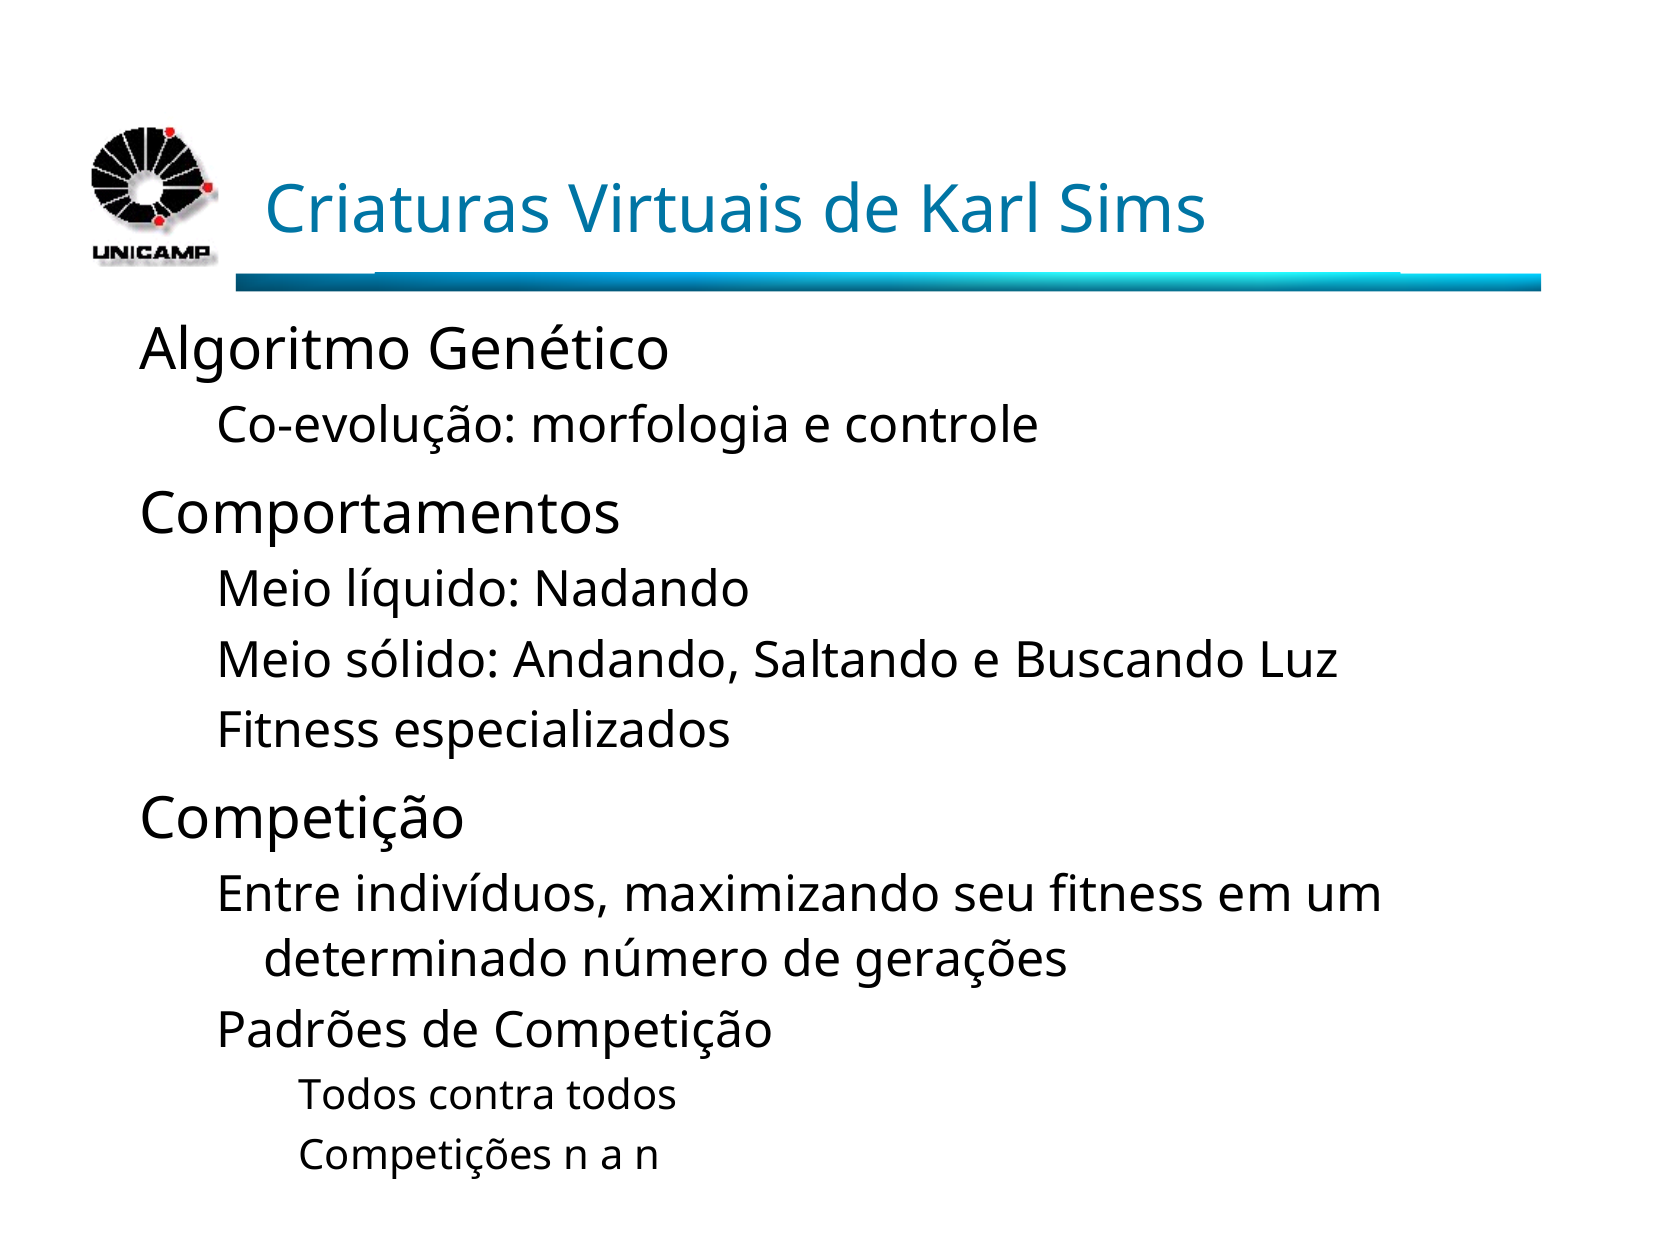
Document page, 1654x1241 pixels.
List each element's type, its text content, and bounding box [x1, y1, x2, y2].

title Criaturas Virtuais de Karl Sims [264, 57, 1534, 250]
list Algoritmo Genético Co-evolução: morfologia e controle Comportamentos Meio líquido: Nadando Meio sólido: Andando, Saltando e Buscando Luz Fitness especializados Competição Entre indivíduos, maximizando seu fitness em um determinado número de gerações Padrões de Competição Todos contra todos Competições n a n [121, 309, 1534, 1167]
picture [125, 272, 1654, 295]
